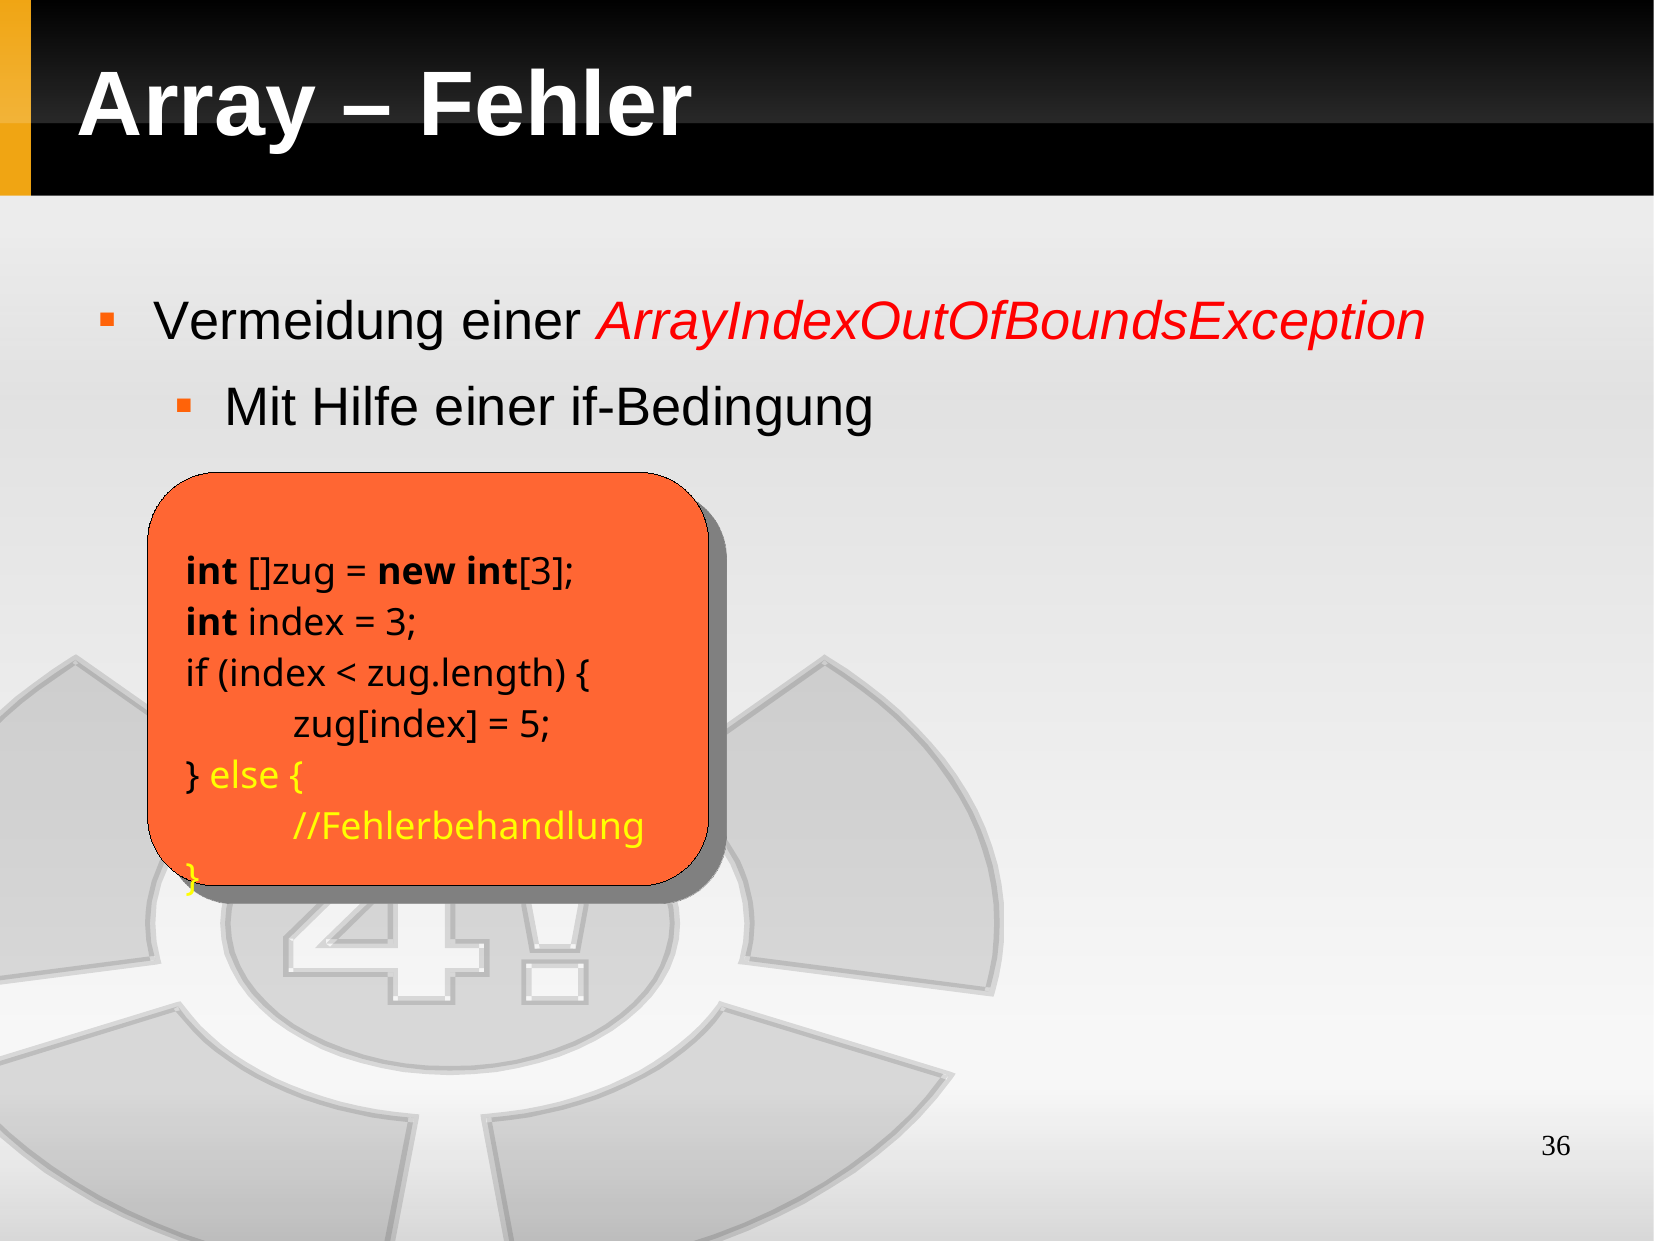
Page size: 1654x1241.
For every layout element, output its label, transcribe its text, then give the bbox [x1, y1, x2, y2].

picture [0, 0, 1654, 1241]
text_box [147, 472, 709, 886]
title Array – Fehler [76, 7, 1565, 200]
list Vermeidung einer ArrayIndexOutOfBoundsException Mit Hilfe einer if-Bedingung [82, 290, 1571, 1094]
text_box int []zug = new int[3]; int index = 3; if (index < zug.length) { zug[index] = 5; } else { //Fehlerbehandlung } [170, 536, 674, 857]
